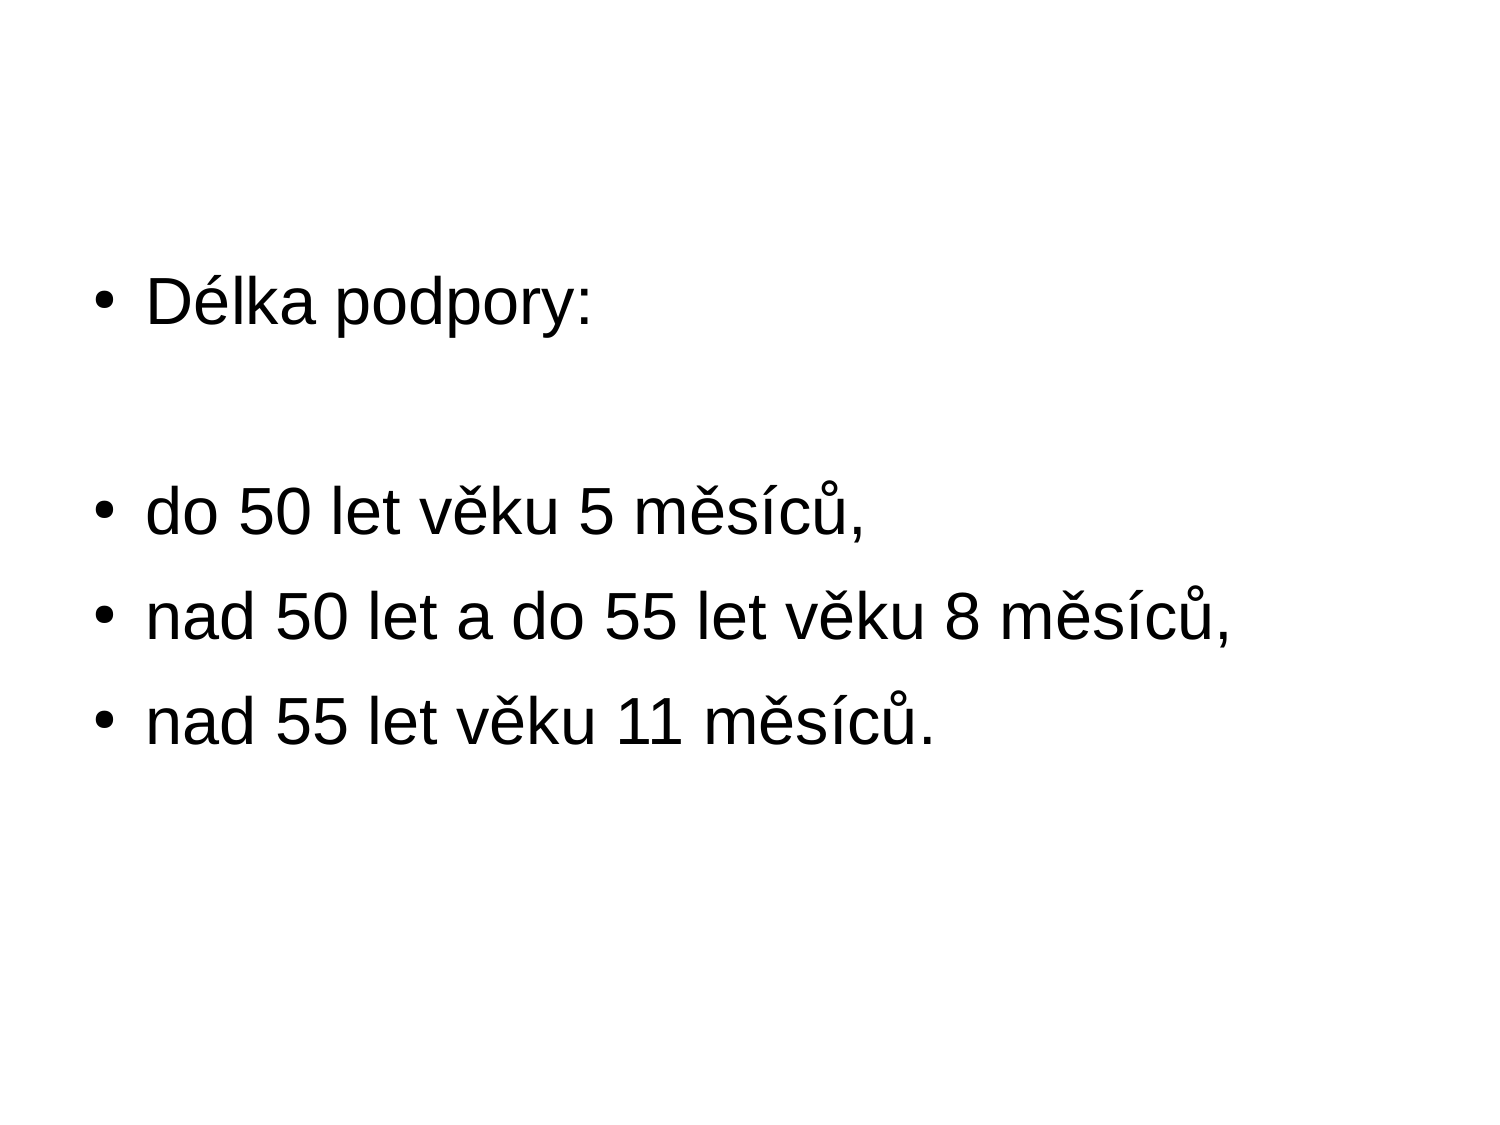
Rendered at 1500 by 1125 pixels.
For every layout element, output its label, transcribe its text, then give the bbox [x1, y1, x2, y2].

list Délka podpory: do 50 let věku 5 měsíců, nad 50 let a do 55 let věku 8 měsíců, nad 55 let věku 11 měsíců. [74, 263, 1425, 1006]
